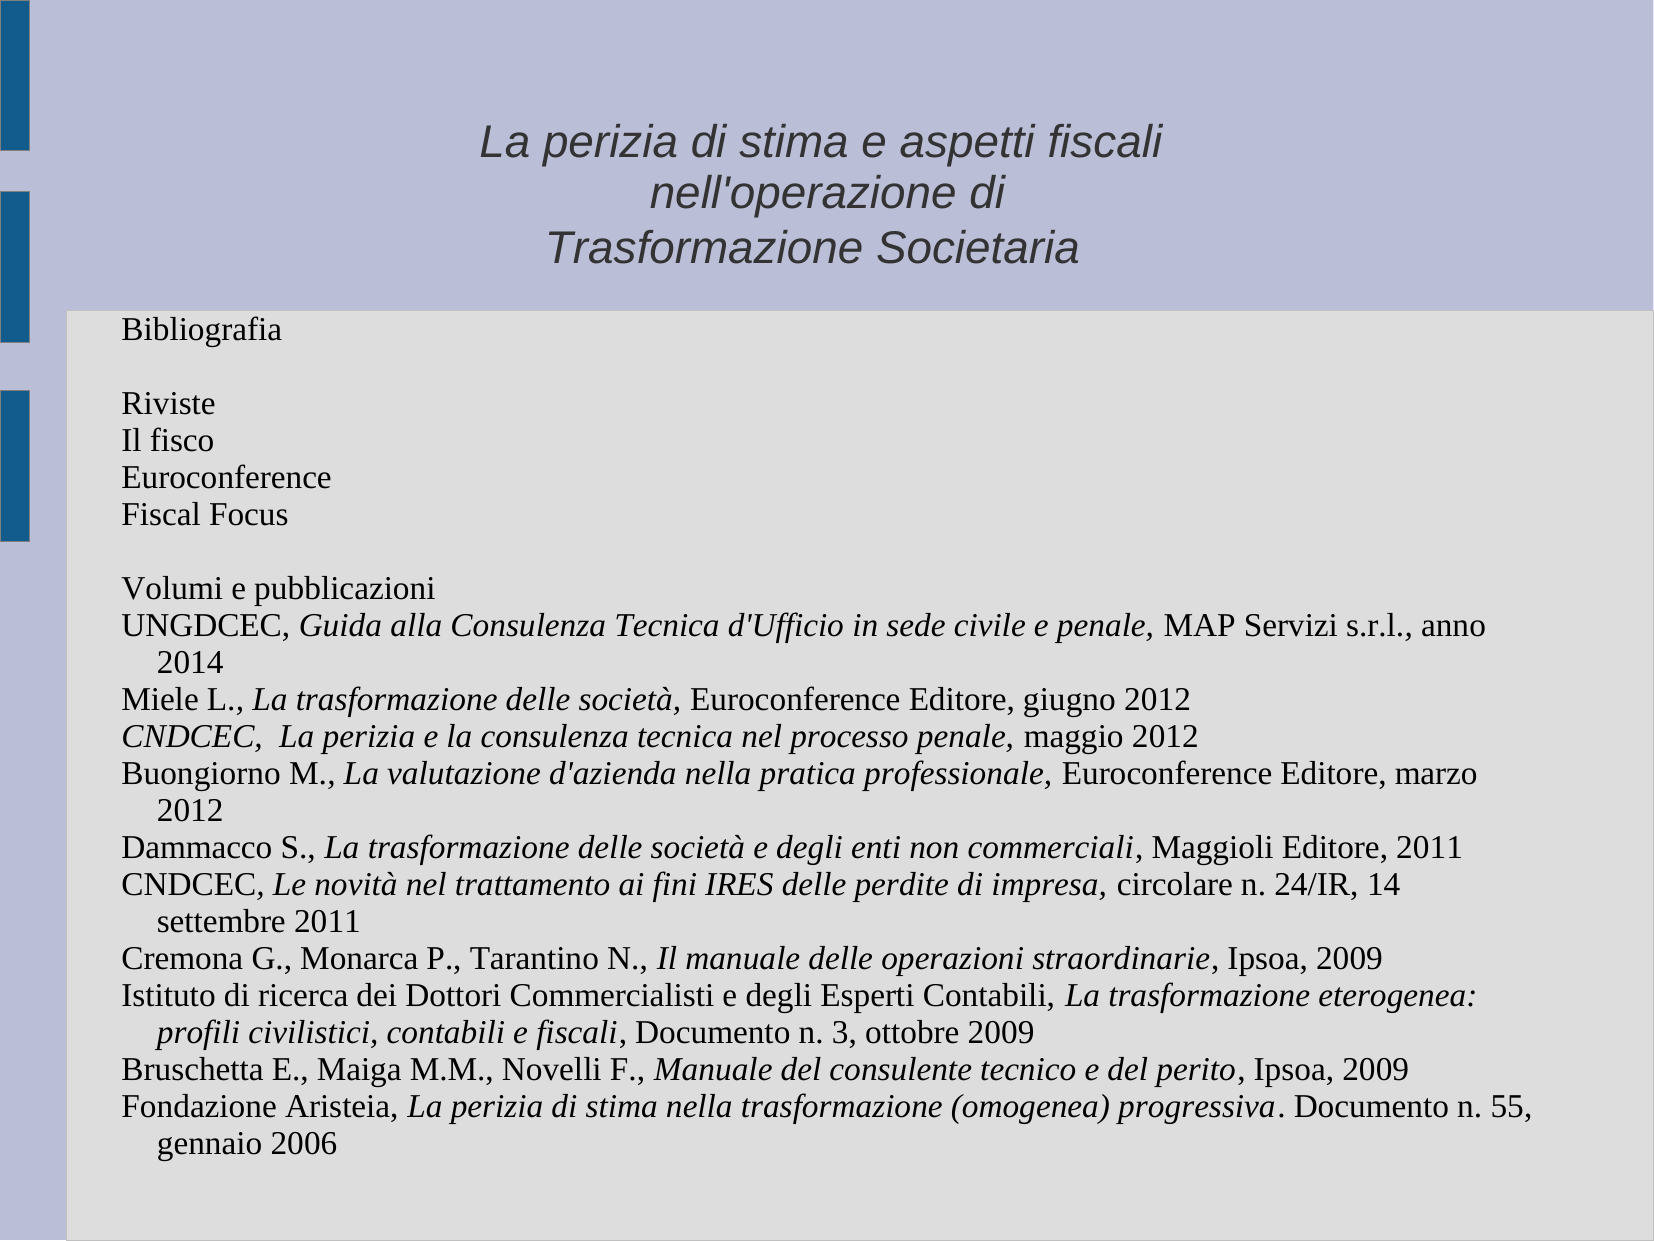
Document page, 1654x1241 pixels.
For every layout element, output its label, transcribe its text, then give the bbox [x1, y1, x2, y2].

subtitle Bibliografia Riviste Il fisco Euroconference Fiscal Focus Volumi e pubblicazioni UNGDCEC, Guida alla Consulenza Tecnica d'Ufficio in sede civile e penale, MAP Servizi s.r.l., anno 2014 Miele L., La trasformazione delle società, Euroconference Editore, giugno 2012 CNDCEC, La perizia e la consulenza tecnica nel processo penale, maggio 2012 Buongiorno M., La valutazione d'azienda nella pratica professionale, Euroconference Editore, marzo 2012 Dammacco S., La trasformazione delle società e degli enti non commerciali, Maggioli Editore, 2011 CNDCEC, Le novità nel trattamento ai fini IRES delle perdite di impresa, circolare n. 24/IR, 14 settembre 2011 Cremona G., Monarca P., Tarantino N., Il manuale delle operazioni straordinarie, Ipsoa, 2009 Istituto di ricerca dei Dottori Commercialisti e degli Esperti Contabili, La trasformazione eterogenea: profili civilistici, contabili e fiscali, Documento n. 3, ottobre 2009 Bruschetta E., Maiga M.M., Novelli F., Manuale del consulente tecnico e del perito, Ipsoa, 2009 Fondazione Aristeia, La perizia di stima nella trasformazione (omogenea) progressiva. Documento n. 55, gennaio 2006 [121, 201, 1534, 1241]
title La perizia di stima e aspetti fiscali nell'operazione di Trasformazione Societaria [121, 91, 1534, 201]
